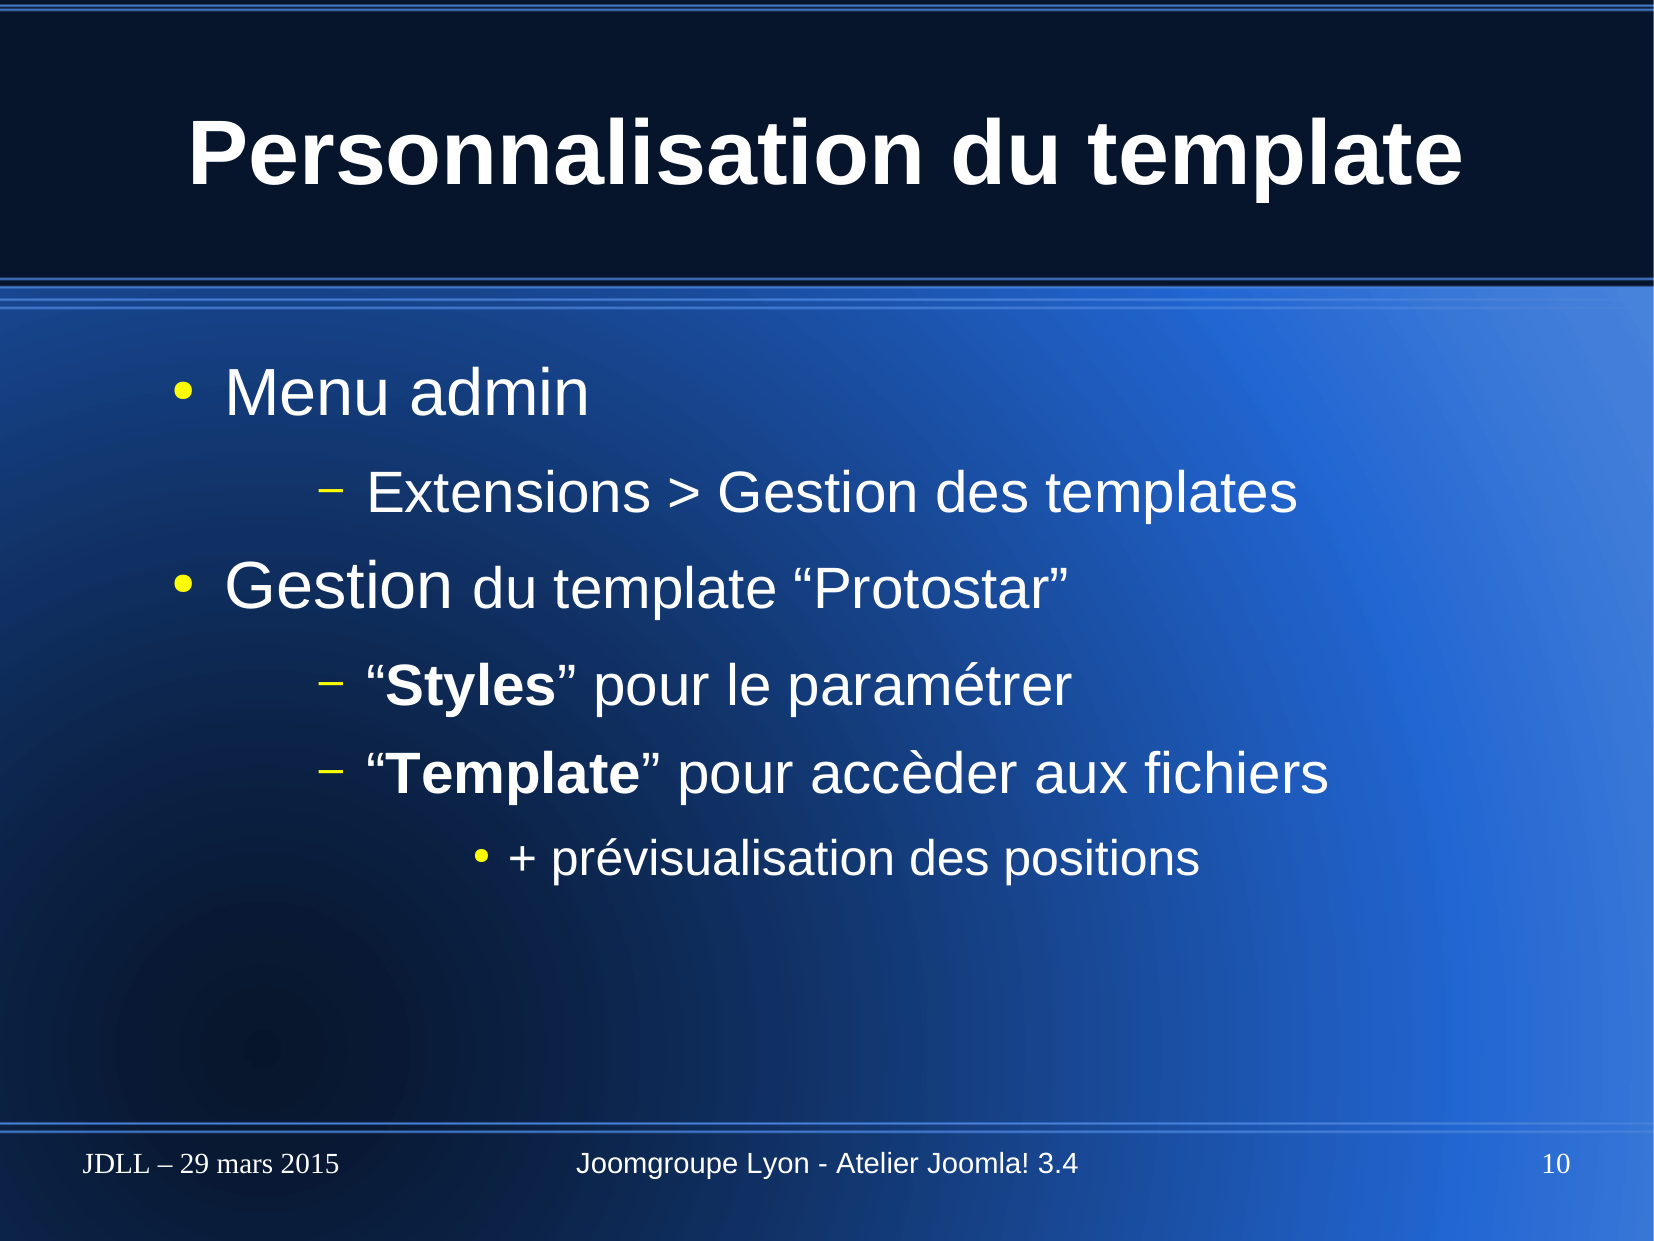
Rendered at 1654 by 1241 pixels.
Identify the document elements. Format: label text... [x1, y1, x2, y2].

list Menu admin Extensions > Gestion des templates Gestion du template “Protostar” “Styles” pour le paramétrer “Template” pour accèder aux fichiers + prévisualisation des positions [82, 355, 1571, 1174]
picture [0, 0, 1654, 1241]
title Personnalisation du template [82, 49, 1571, 257]
